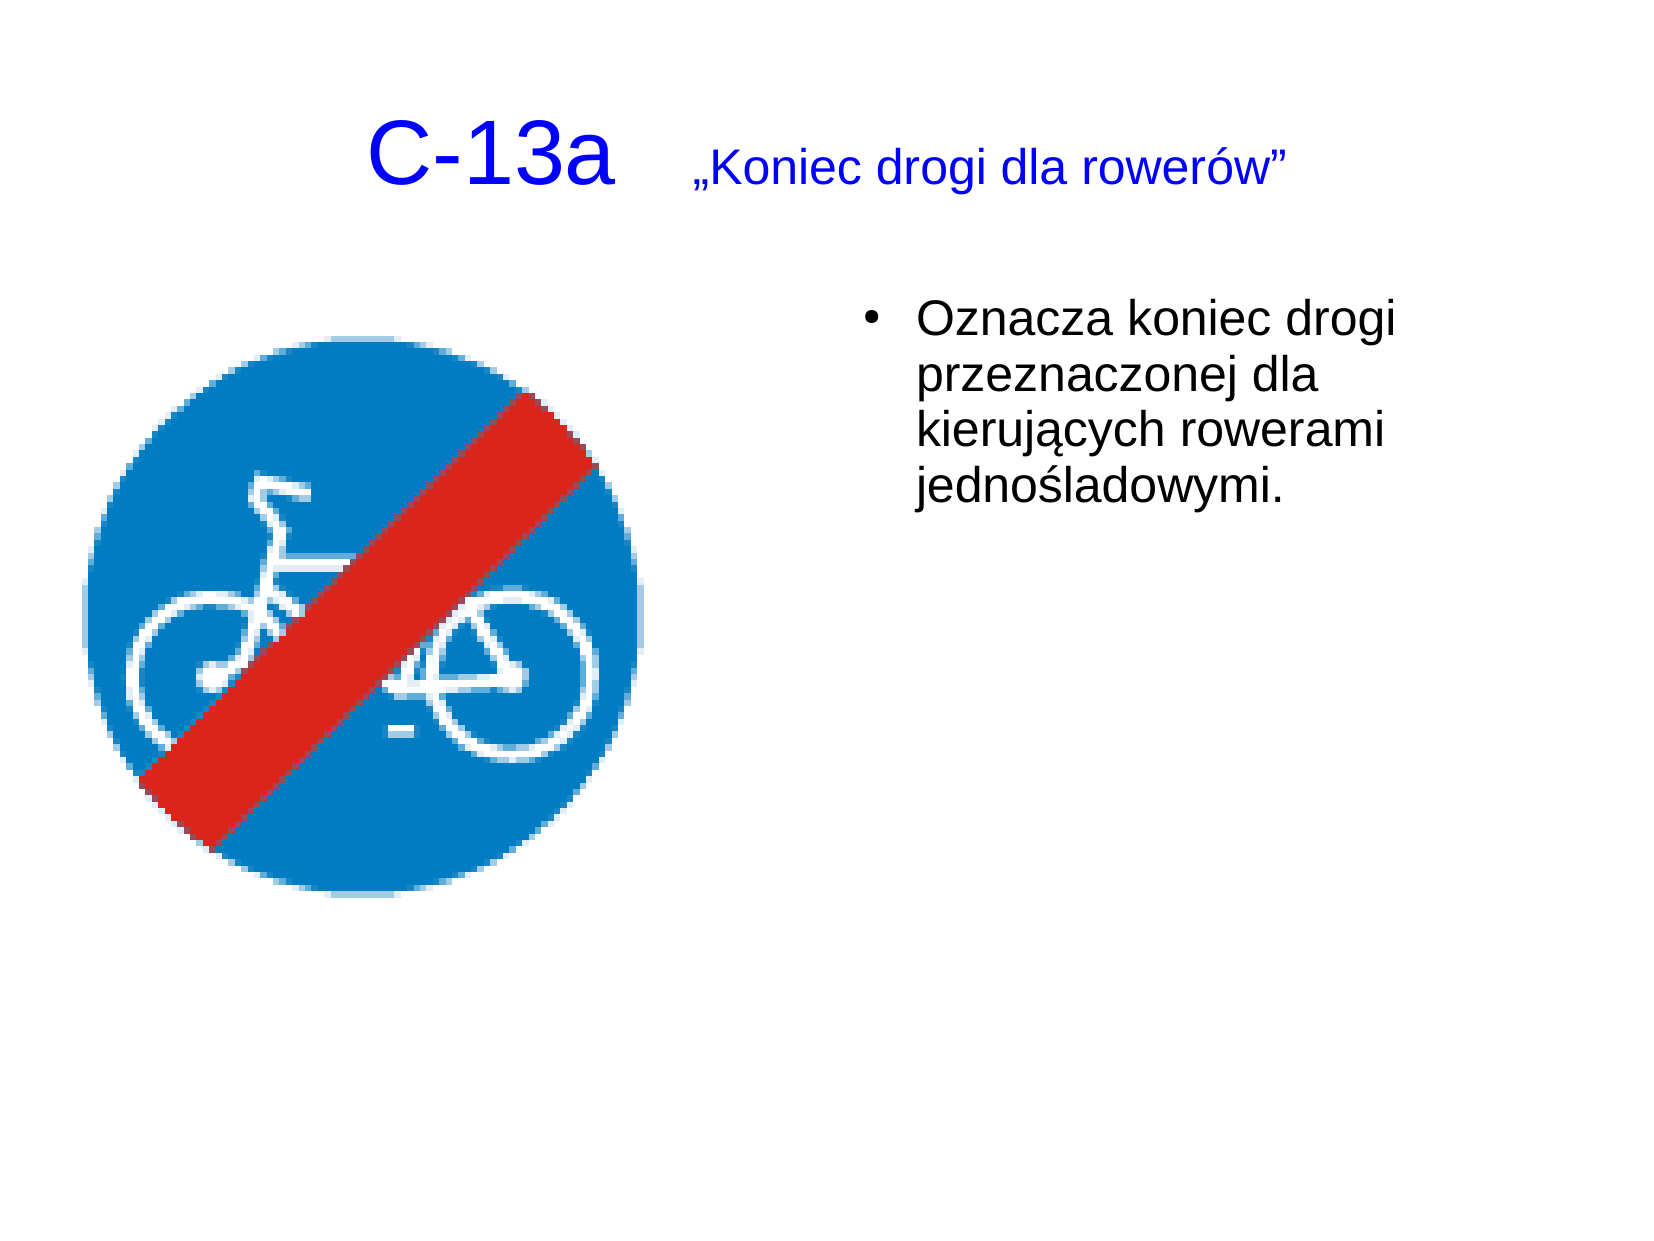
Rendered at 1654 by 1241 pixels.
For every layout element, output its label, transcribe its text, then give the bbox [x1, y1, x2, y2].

title C-13a „Koniec drogi dla rowerów” [82, 56, 1571, 250]
list Oznacza koniec drogi przeznaczonej dla kierujących rowerami jednośladowymi. [845, 290, 1572, 1094]
picture [82, 336, 644, 898]
